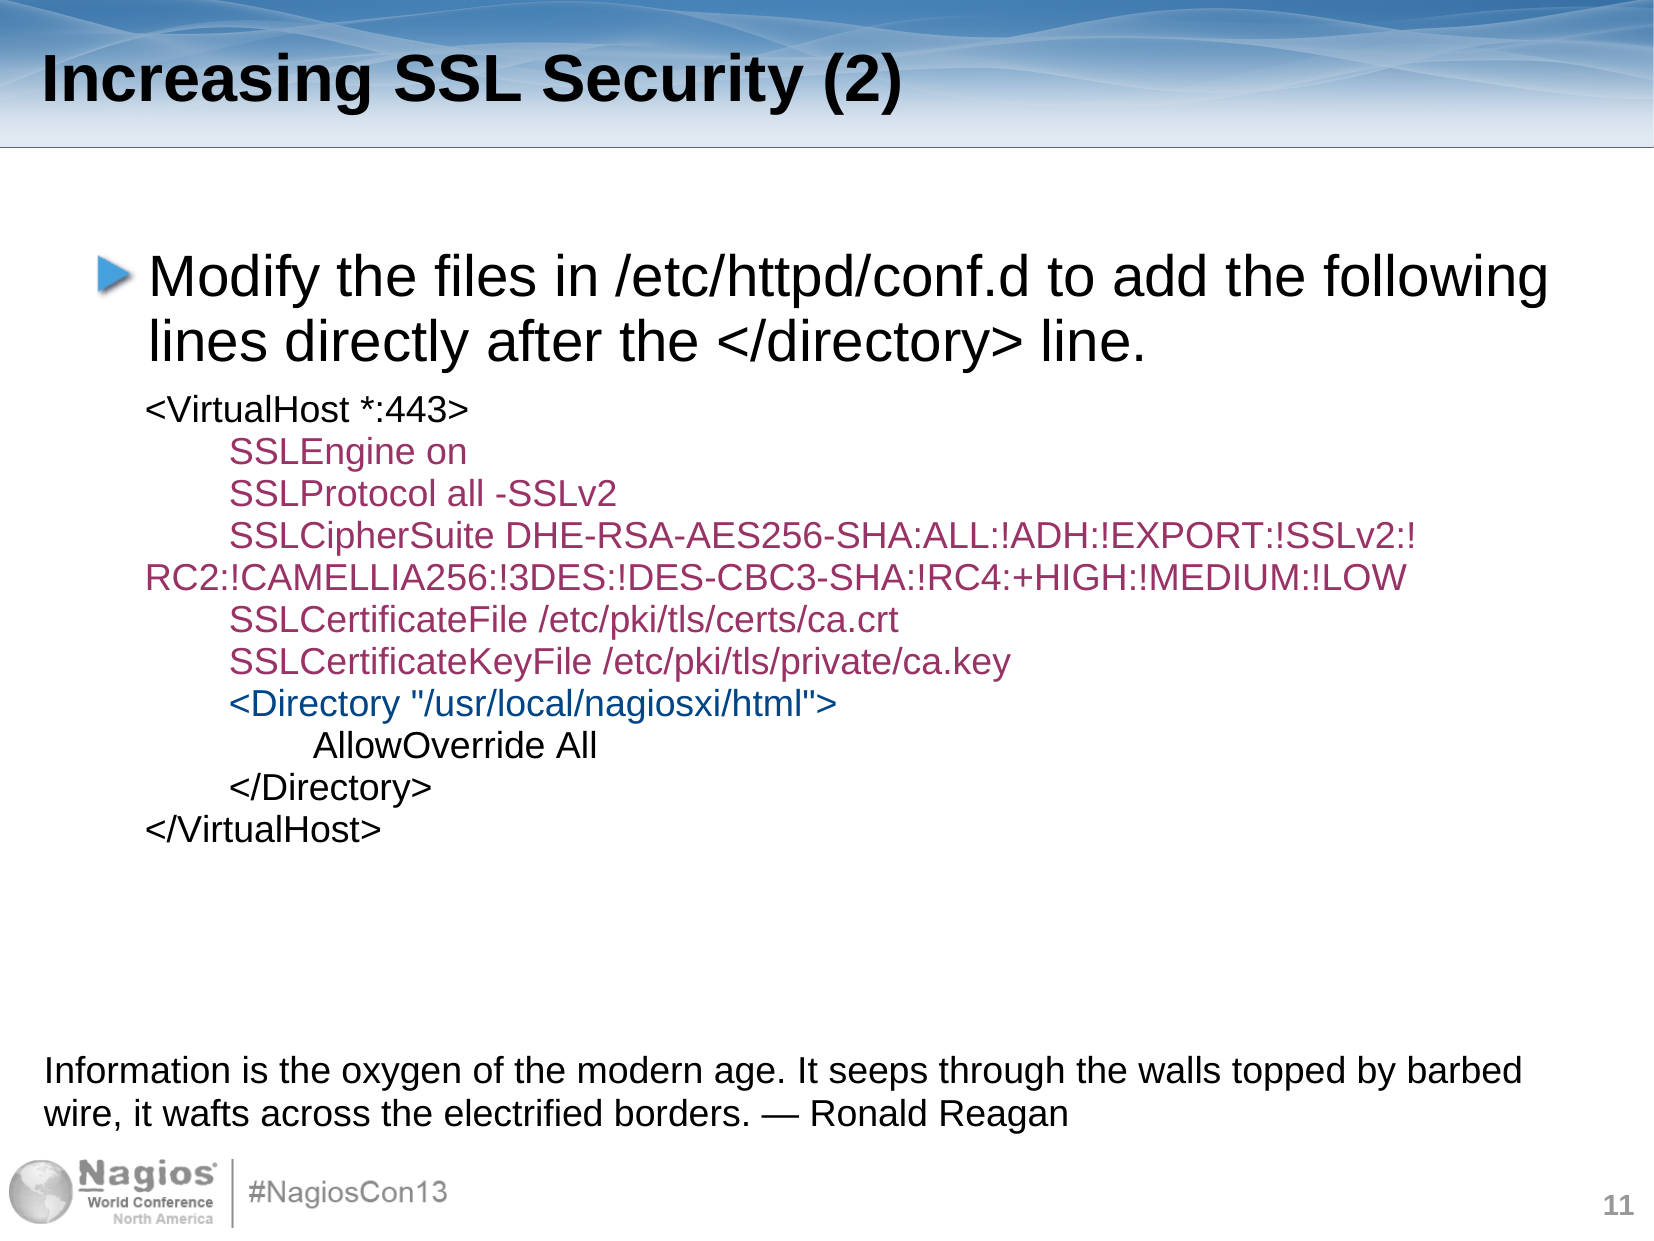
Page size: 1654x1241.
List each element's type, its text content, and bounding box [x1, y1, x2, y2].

picture [9, 1159, 453, 1228]
title Increasing SSL Security (2) [41, 29, 1248, 127]
text_box Information is the oxygen of the modern age. It seeps through the walls topped by barbed wire, it wafts across the electrified borders. — Ronald Reagan [29, 1042, 1626, 1142]
list Modify the files in /etc/httpd/conf.d to add the following lines directly after the </directory> line. [77, 243, 1567, 1042]
text_box <VirtualHost *:443> SSLEngine on SSLProtocol all -SSLv2 SSLCipherSuite DHE-RSA-AES256-SHA:ALL:!ADH:!EXPORT:!SSLv2:!RC2:!CAMELLIA256:!3DES:!DES-CBC3-SHA:!RC4:+HIGH:!MEDIUM:!LOW SSLCertificateFile /etc/pki/tls/certs/ca.crt SSLCertificateKeyFile /etc/pki/tls/private/ca.key <Directory "/usr/local/nagiosxi/html"> AllowOverride All </Directory> </VirtualHost> [130, 381, 1524, 859]
picture [0, 0, 1654, 147]
